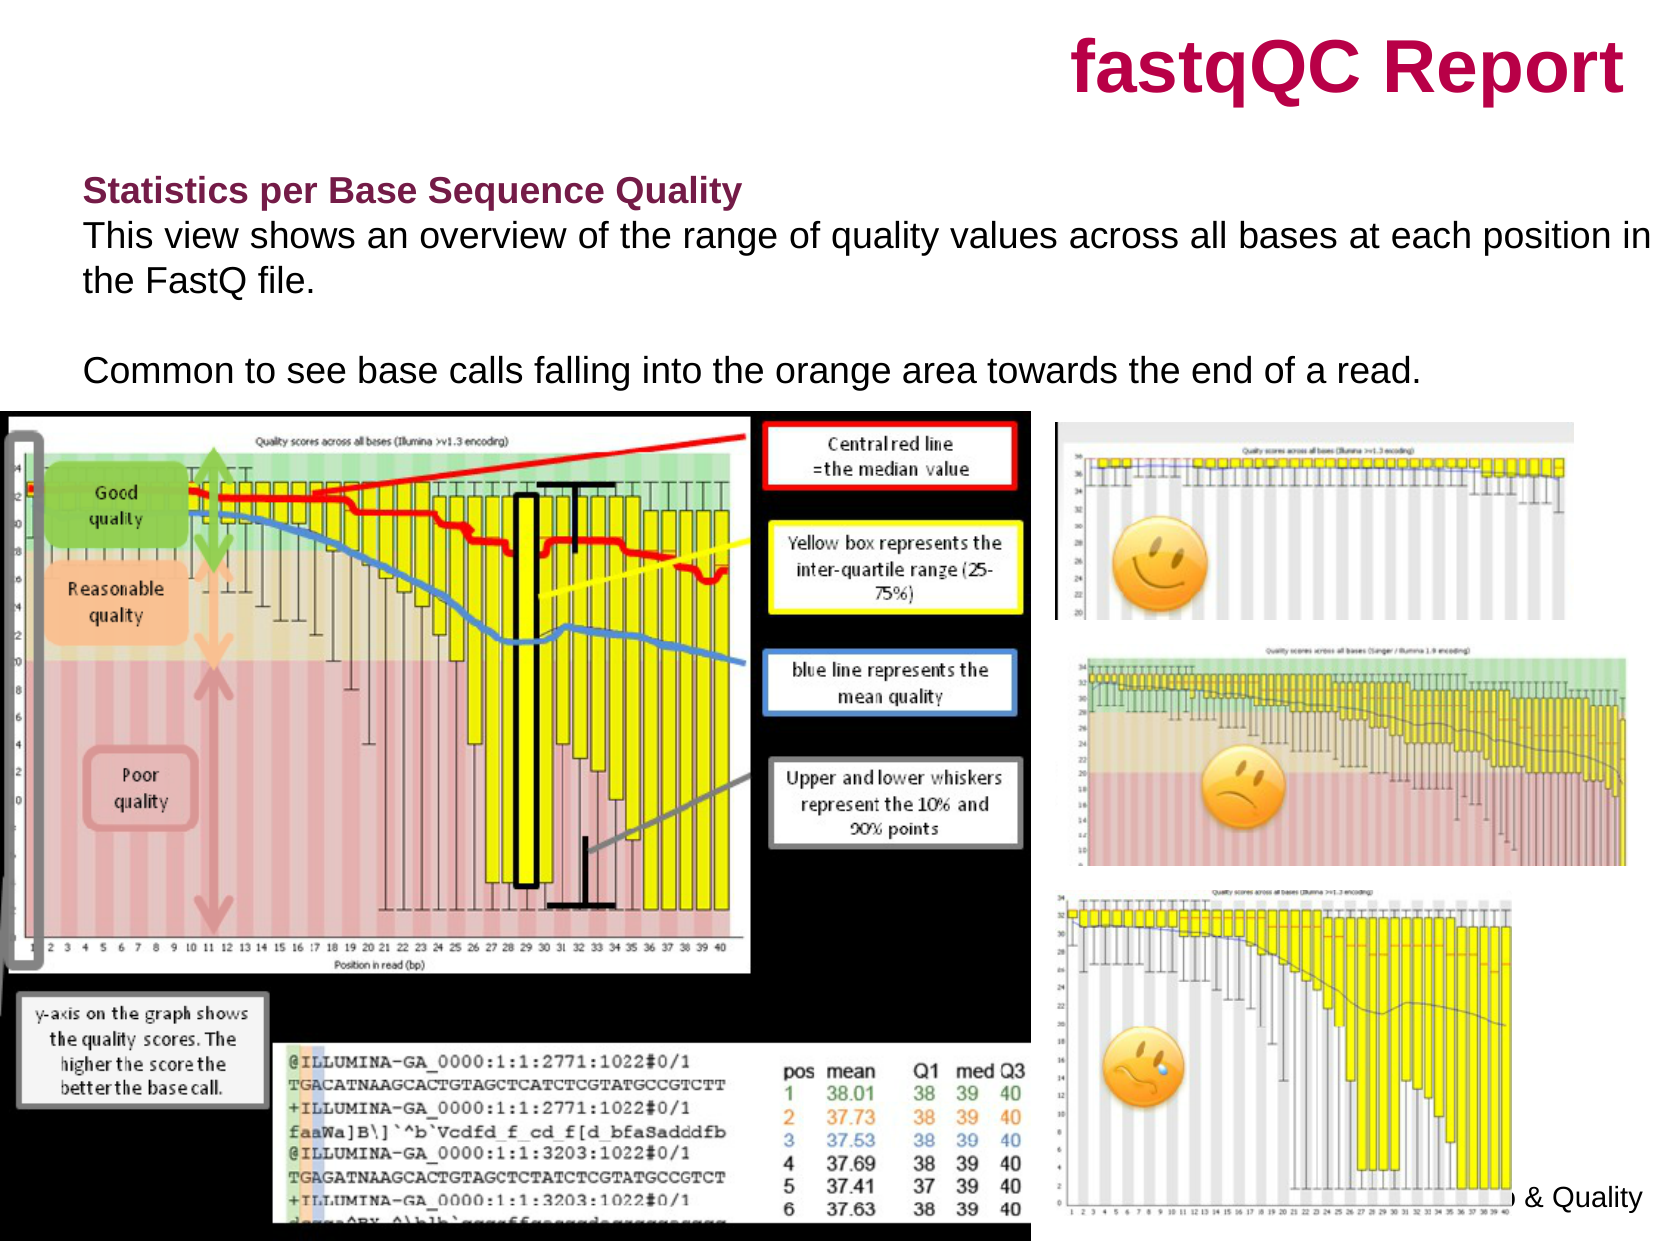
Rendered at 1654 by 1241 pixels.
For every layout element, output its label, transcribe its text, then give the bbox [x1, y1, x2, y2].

picture [1055, 422, 1574, 620]
text_box fastqQC Report [514, 25, 1625, 144]
picture [1055, 890, 1512, 1216]
text_box Statistics per Base Sequence Quality This view shows an overview of the range of quality values across all bases at each position in the FastQ file. Common to see base calls falling into the orange area towards the end of a read. [67, 159, 1654, 398]
picture [0, 411, 1031, 1241]
picture [1055, 644, 1629, 866]
